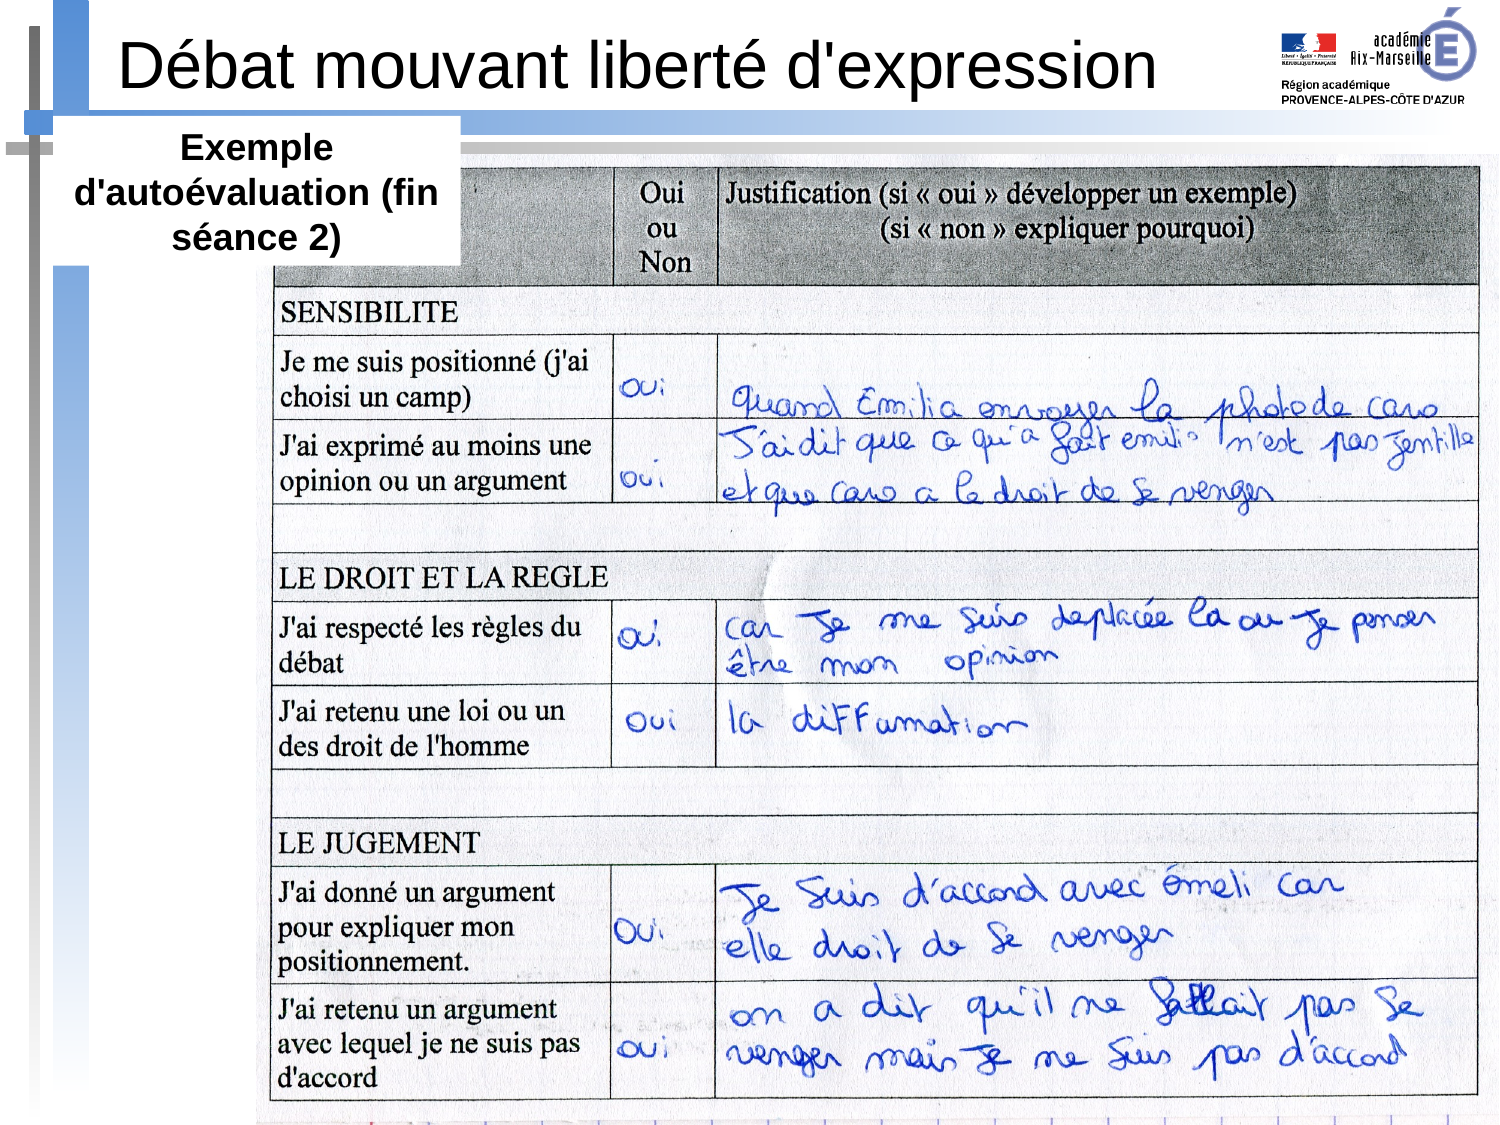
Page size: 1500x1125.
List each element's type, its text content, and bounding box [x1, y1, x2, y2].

text_box [461, 142, 1436, 154]
text_box [53, 266, 89, 1094]
picture [256, 154, 1499, 1125]
text_box [5, 0, 1454, 1121]
text_box Exemple d'autoévaluation (fin séance 2) [53, 115, 461, 266]
picture [1269, 0, 1484, 114]
text_box Débat mouvant liberté d'expression [102, 14, 1175, 110]
